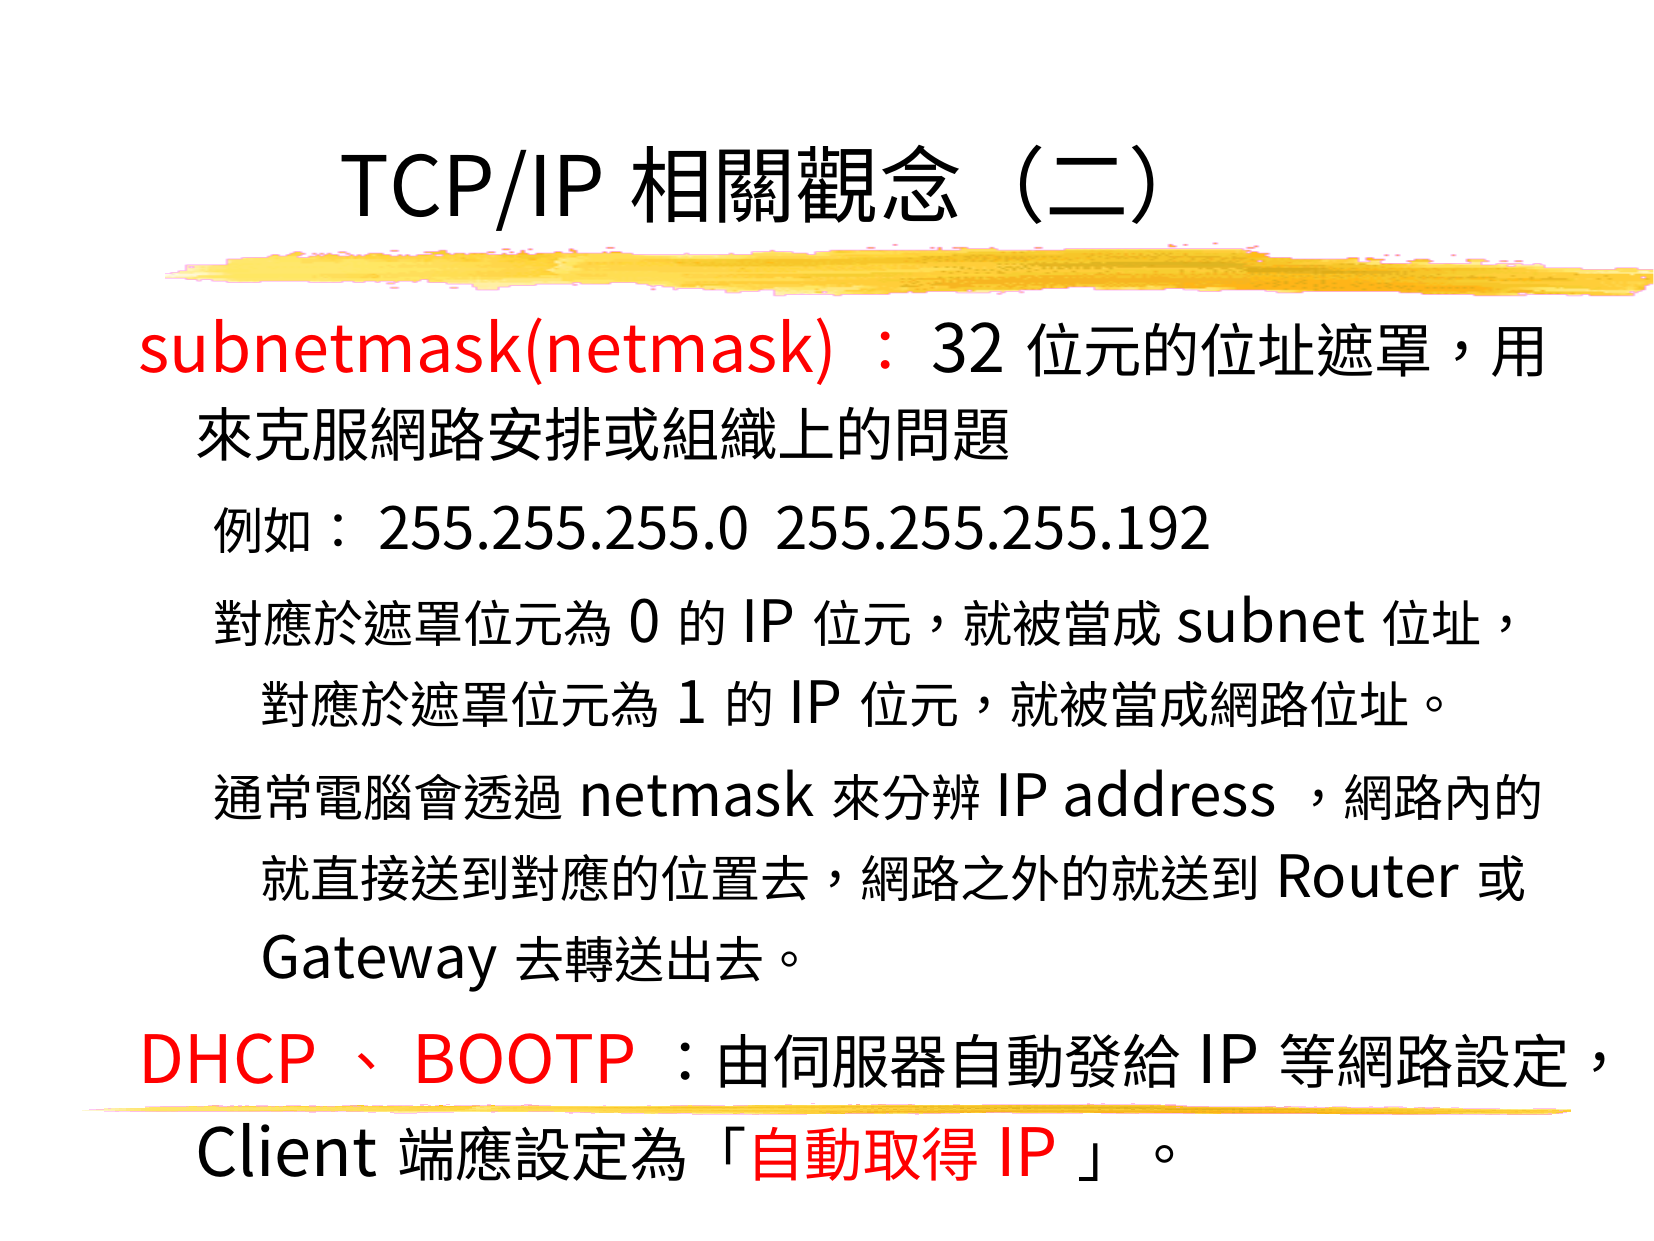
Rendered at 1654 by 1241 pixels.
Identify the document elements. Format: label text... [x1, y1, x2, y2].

title TCP/IP相關觀念（二） [73, 25, 1479, 249]
list subnetmask(netmask)：32位元的位址遮罩，用來克服網路安排或組織上的問題 例如：255.255.255.0 255.255.255.192 對應於遮罩位元為0的IP位元，就被當成subnet位址，對應於遮罩位元為1的IP位元，就被當成網路位址。 通常電腦會透過netmask來分辨IP address，網路內的就直接送到對應的位置去，網路之外的就送到Router或 Gateway去轉送出去。 DHCP、BOOTP：由伺服器自動發給IP等網路設定，Client端應設定為「自動取得IP」。 [124, 290, 1591, 1156]
picture [165, 237, 1654, 308]
picture [82, 1102, 124, 1117]
